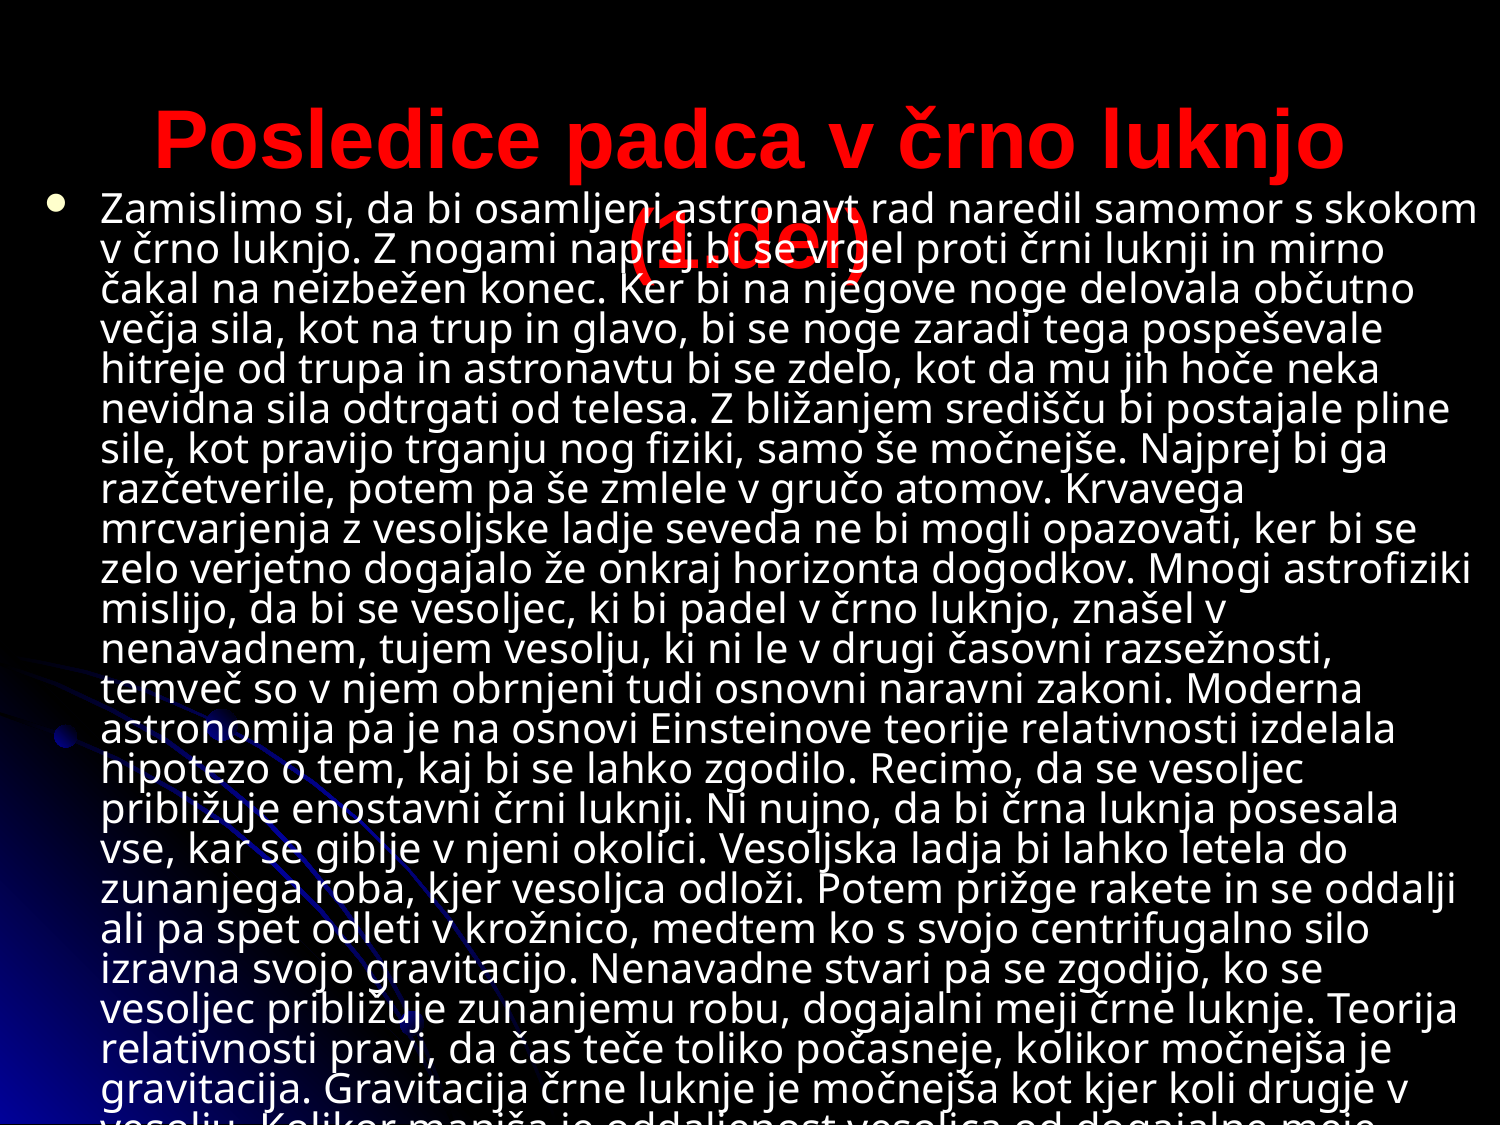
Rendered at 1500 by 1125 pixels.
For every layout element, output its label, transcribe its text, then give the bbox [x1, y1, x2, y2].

title Posledice padca v črno luknjo (1.del) [88, 78, 1412, 184]
list Zamislimo si, da bi osamljeni astronavt rad naredil samomor s skokom v črno luknjo. Z nogami naprej bi se vrgel proti črni luknji in mirno čakal na neizbežen konec. Ker bi na njegove noge delovala občutno večja sila, kot na trup in glavo, bi se noge zaradi tega pospeševale hitreje od trupa in astronavtu bi se zdelo, kot da mu jih hoče neka nevidna sila odtrgati od telesa. Z bližanjem središču bi postajale pline sile, kot pravijo trganju nog fiziki, samo še močnejše. Najprej bi ga razčetverile, potem pa še zmlele v gručo atomov. Krvavega mrcvarjenja z vesoljske ladje seveda ne bi mogli opazovati, ker bi se zelo verjetno dogajalo že onkraj horizonta dogodkov. Mnogi astrofiziki mislijo, da bi se vesoljec, ki bi padel v črno luknjo, znašel v nenavadnem, tujem vesolju, ki ni le v drugi časovni razsežnosti, temveč so v njem obrnjeni tudi osnovni naravni zakoni. Moderna astronomija pa je na osnovi Einsteinove teorije relativnosti izdelala hipotezo o tem, kaj bi se lahko zgodilo. Recimo, da se vesoljec približuje enostavni črni luknji. Ni nujno, da bi črna luknja posesala vse, kar se giblje v njeni okolici. Vesoljska ladja bi lahko letela do zunanjega roba, kjer vesoljca odloži. Potem prižge rakete in se oddalji ali pa spet odleti v krožnico, medtem ko s svojo centrifugalno silo izravna svojo gravitacijo. Nenavadne stvari pa se zgodijo, ko se vesoljec približuje zunanjemu robu, dogajalni meji črne luknje. Teorija relativnosti pravi, da čas teče toliko počasneje, kolikor močnejša je gravitacija. Gravitacija črne luknje je močnejša kot kjer koli drugje v vesolju. Kolikor manjša je oddaljenost vesoljca od dogajalne meje, toliko počasneje mu teče čas. Če je denimo oddaljen od luknje le še eno sekundo, bi se mu čas vlekel tako, da bi se nam zdel neskončen. Vseeno je, kako dolgo čakamo, konca nikakor ne bi hotelo biti. Vesoljcu pa čas teče pravilno. Kar se nam zdi neskončno dolgo, je njemu sekunda. In ko izgine za obzorjem , ga ne bomo videli nikoli več. [29, 184, 1500, 957]
